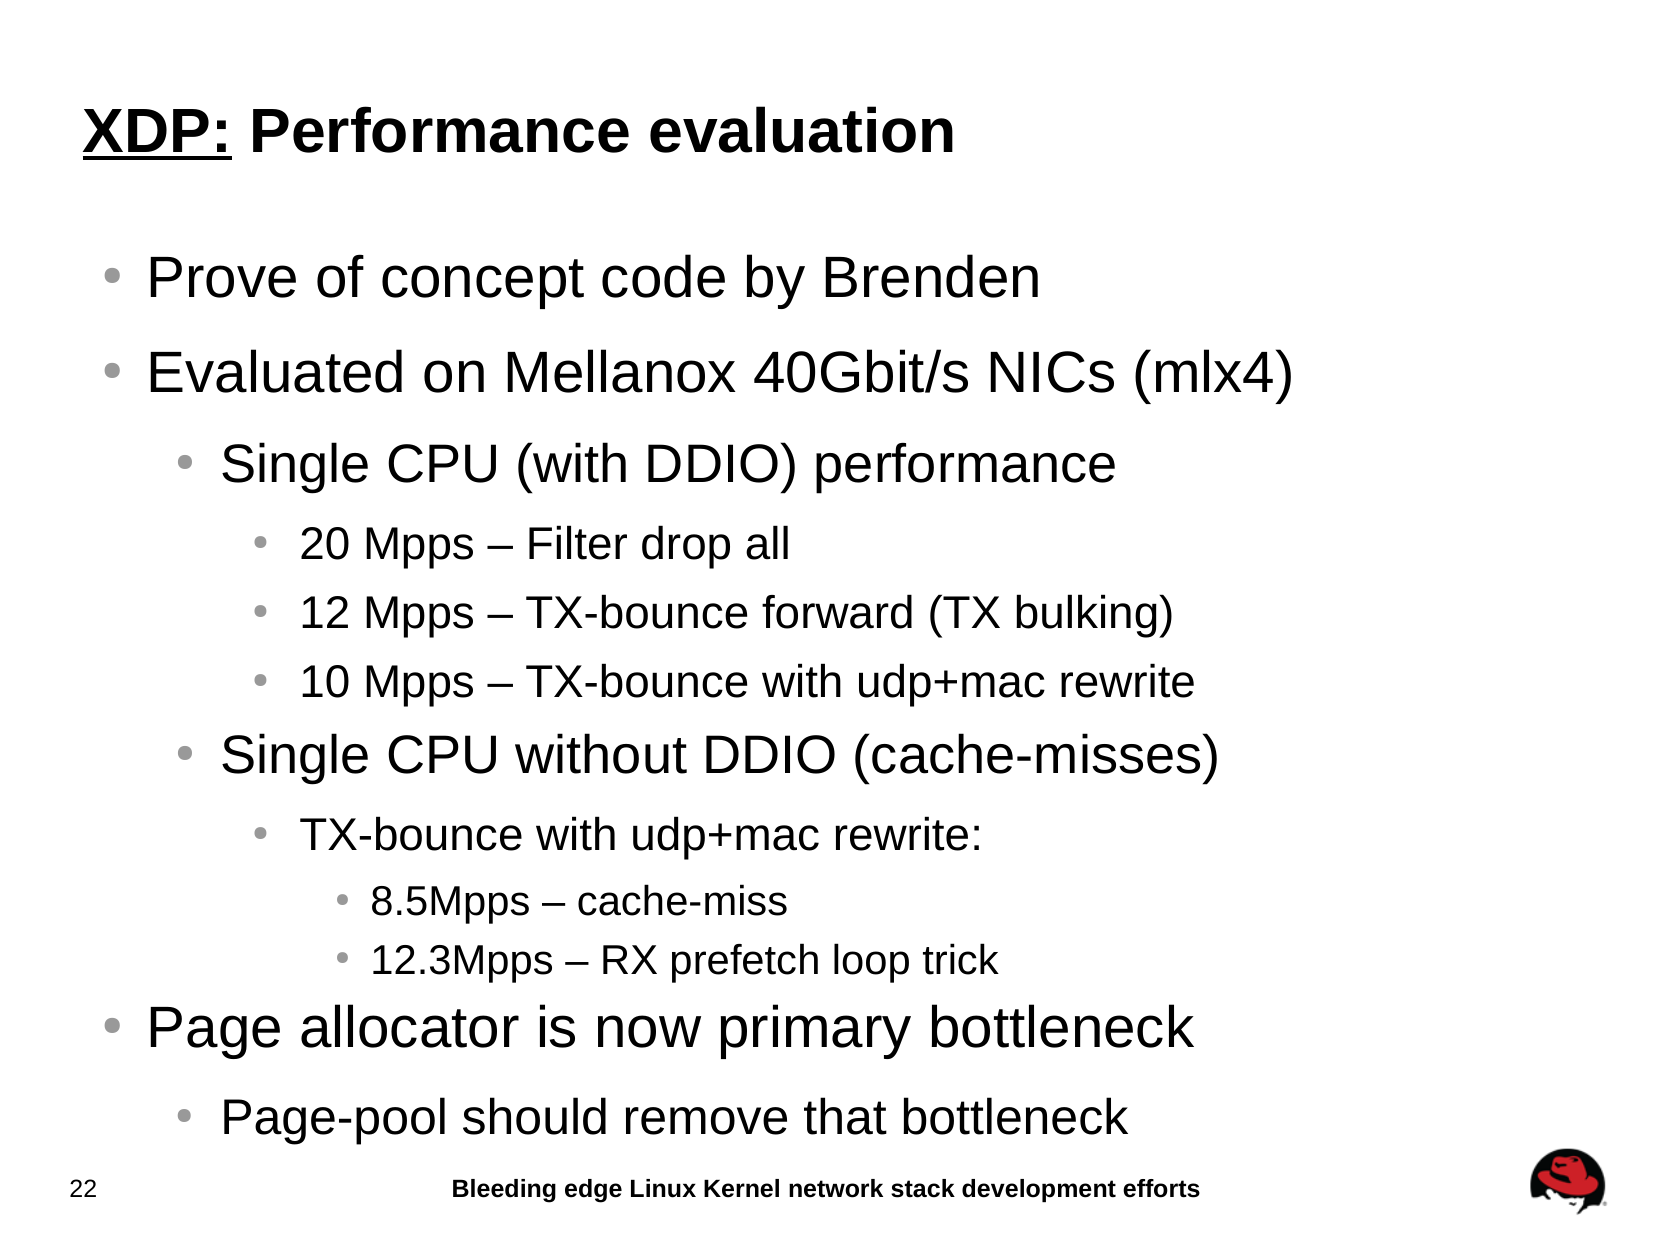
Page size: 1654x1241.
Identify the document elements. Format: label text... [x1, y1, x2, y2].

list Prove of concept code by Brenden Evaluated on Mellanox 40Gbit/s NICs (mlx4) Single CPU (with DDIO) performance 20 Mpps – Filter drop all 12 Mpps – TX-bounce forward (TX bulking) 10 Mpps – TX-bounce with udp+mac rewrite Single CPU without DDIO (cache-misses) TX-bounce with udp+mac rewrite: 8.5Mpps – cache-miss 12.3Mpps – RX prefetch loop trick Page allocator is now primary bottleneck Page-pool should remove that bottleneck [86, 244, 1576, 1146]
title XDP: Performance evaluation [82, 37, 1571, 226]
picture [1529, 1146, 1613, 1224]
